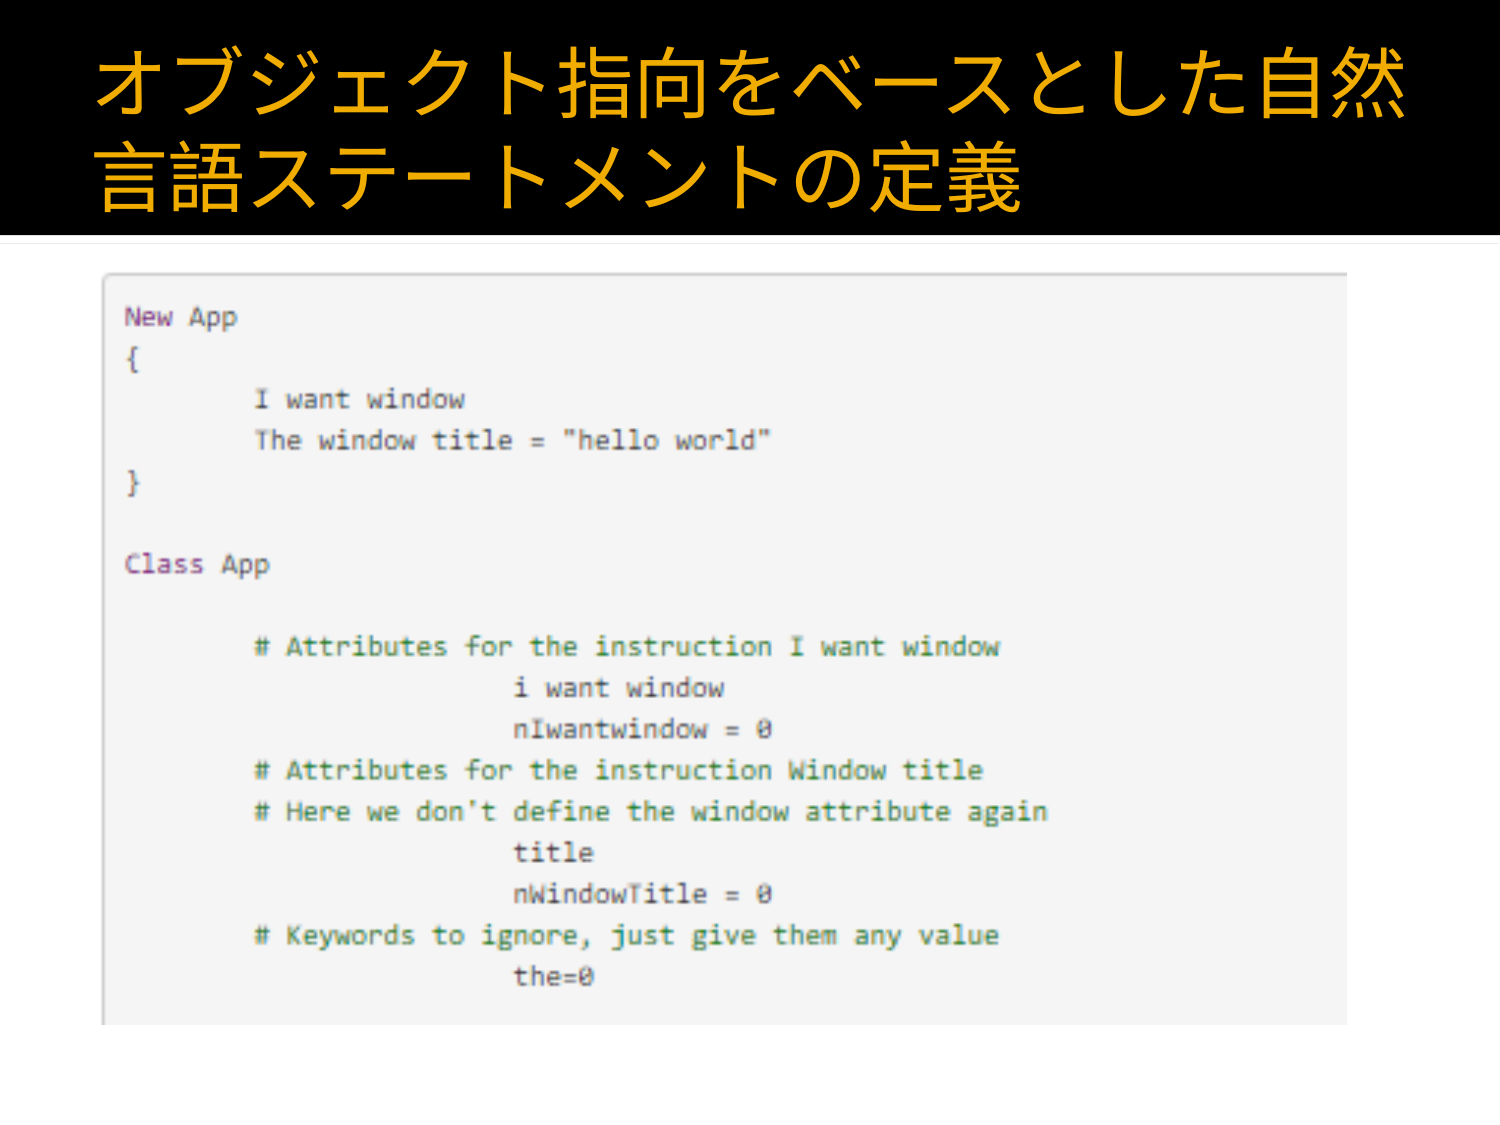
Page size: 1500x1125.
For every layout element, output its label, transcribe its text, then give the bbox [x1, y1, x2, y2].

title オブジェクト指向をベースとした自然言語ステートメントの定義 [75, 25, 1425, 231]
picture [88, 262, 1347, 1025]
